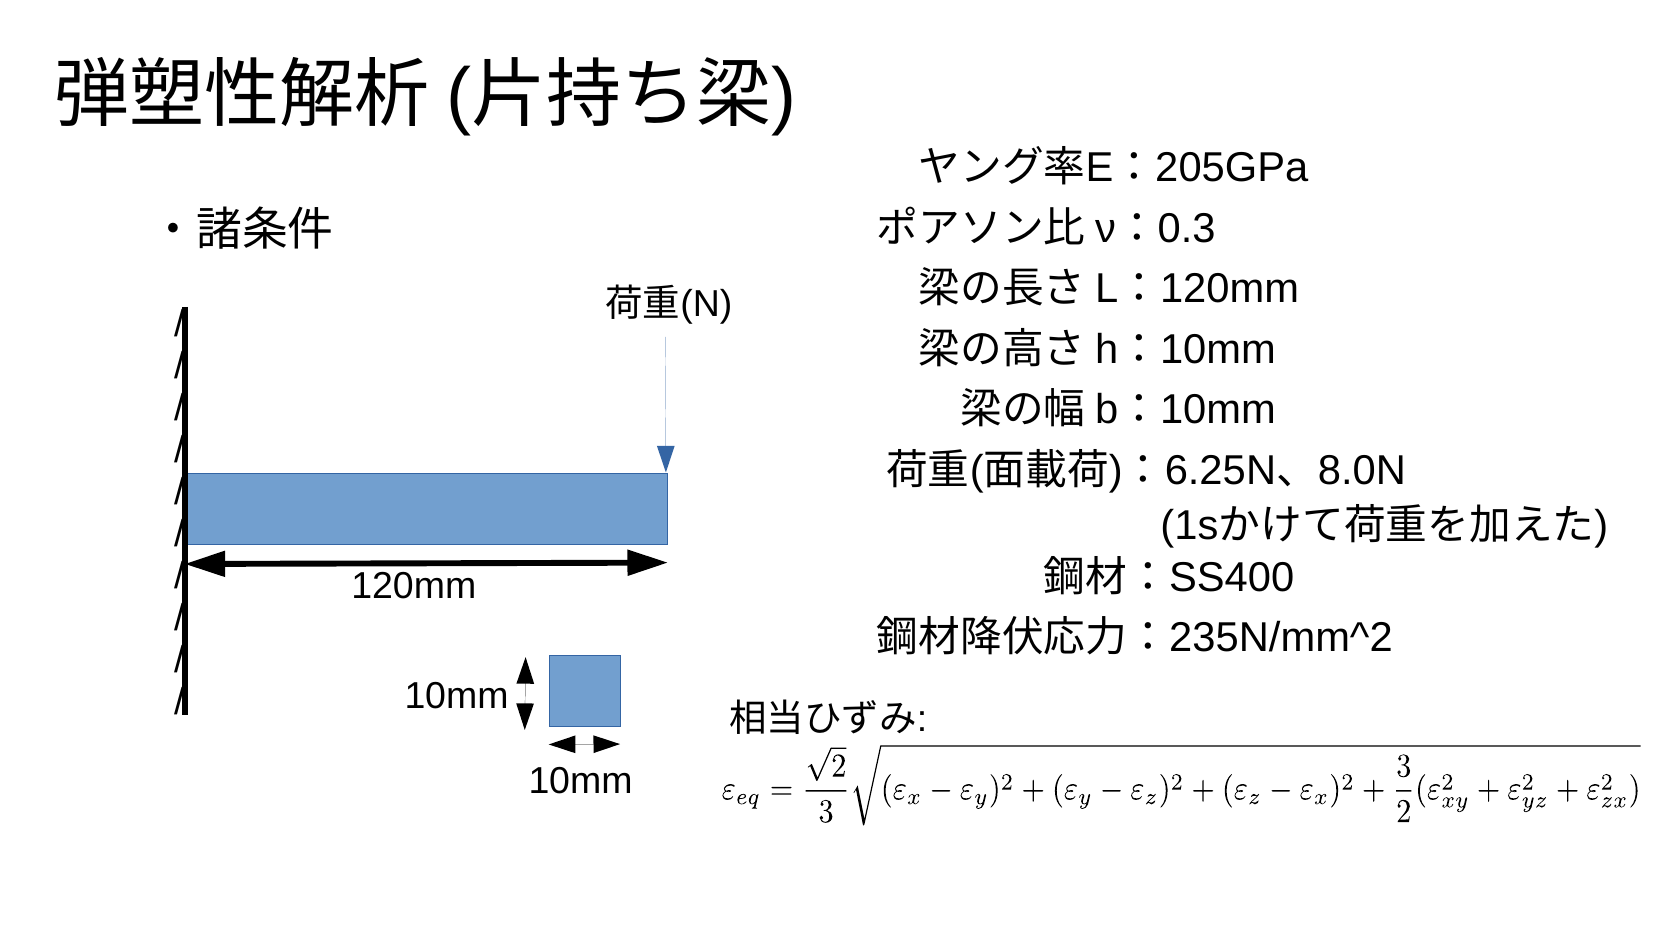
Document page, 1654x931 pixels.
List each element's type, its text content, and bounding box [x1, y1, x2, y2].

text_box [188, 473, 668, 545]
text_box 相当ひずみ: [714, 680, 1601, 756]
text_box 120mm [336, 557, 502, 615]
text_box 荷重(N) [590, 265, 756, 335]
text_box (1sかけて荷重を加えた) [1145, 483, 1654, 662]
text_box / / / / / / / / / / [149, 295, 209, 785]
text_box ・諸条件 [135, 184, 373, 266]
text_box 10mm [513, 752, 680, 810]
picture [720, 744, 1642, 827]
text_box 10mm [389, 667, 556, 725]
text_box ヤング率E：205GPa ポアソン比 ν：0.3 梁の長さ L：120mm 梁の高さ h：10mm 梁の幅 b：10mm 荷重(面載荷)：6.25N、8.0N 鋼材：SS400 鋼材降伏応力：235N/mm^2 [862, 125, 1571, 680]
title 弾塑性解析 (片持ち梁) [0, 0, 851, 221]
text_box [549, 655, 621, 727]
